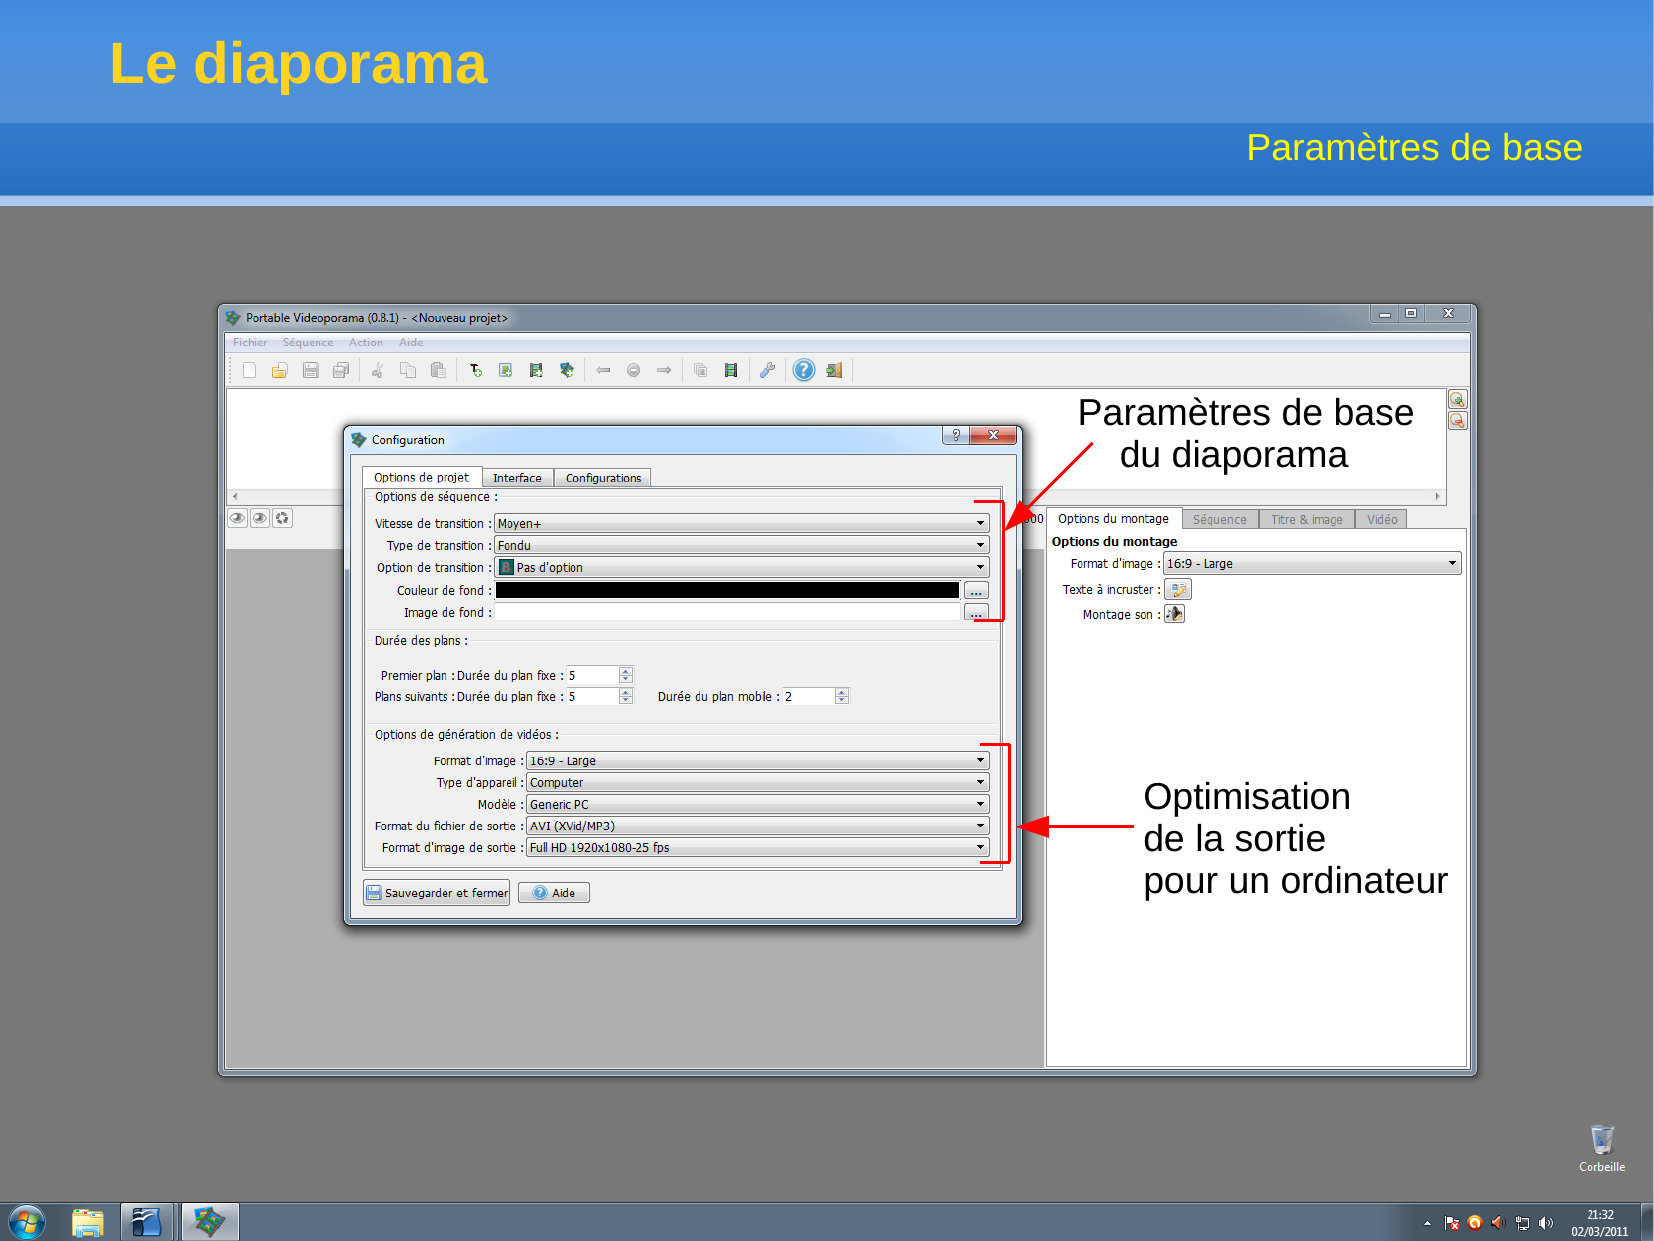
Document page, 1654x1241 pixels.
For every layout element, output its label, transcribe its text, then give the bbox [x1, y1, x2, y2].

text_box Paramètres de base du diaporama [1062, 383, 1430, 483]
text_box Le diaporama [5, 17, 609, 107]
text_box Optimisation de la sortie pour un ordinateur [1086, 767, 1625, 909]
text_box Paramètres de base [1210, 77, 1654, 176]
picture [0, 0, 1654, 1241]
